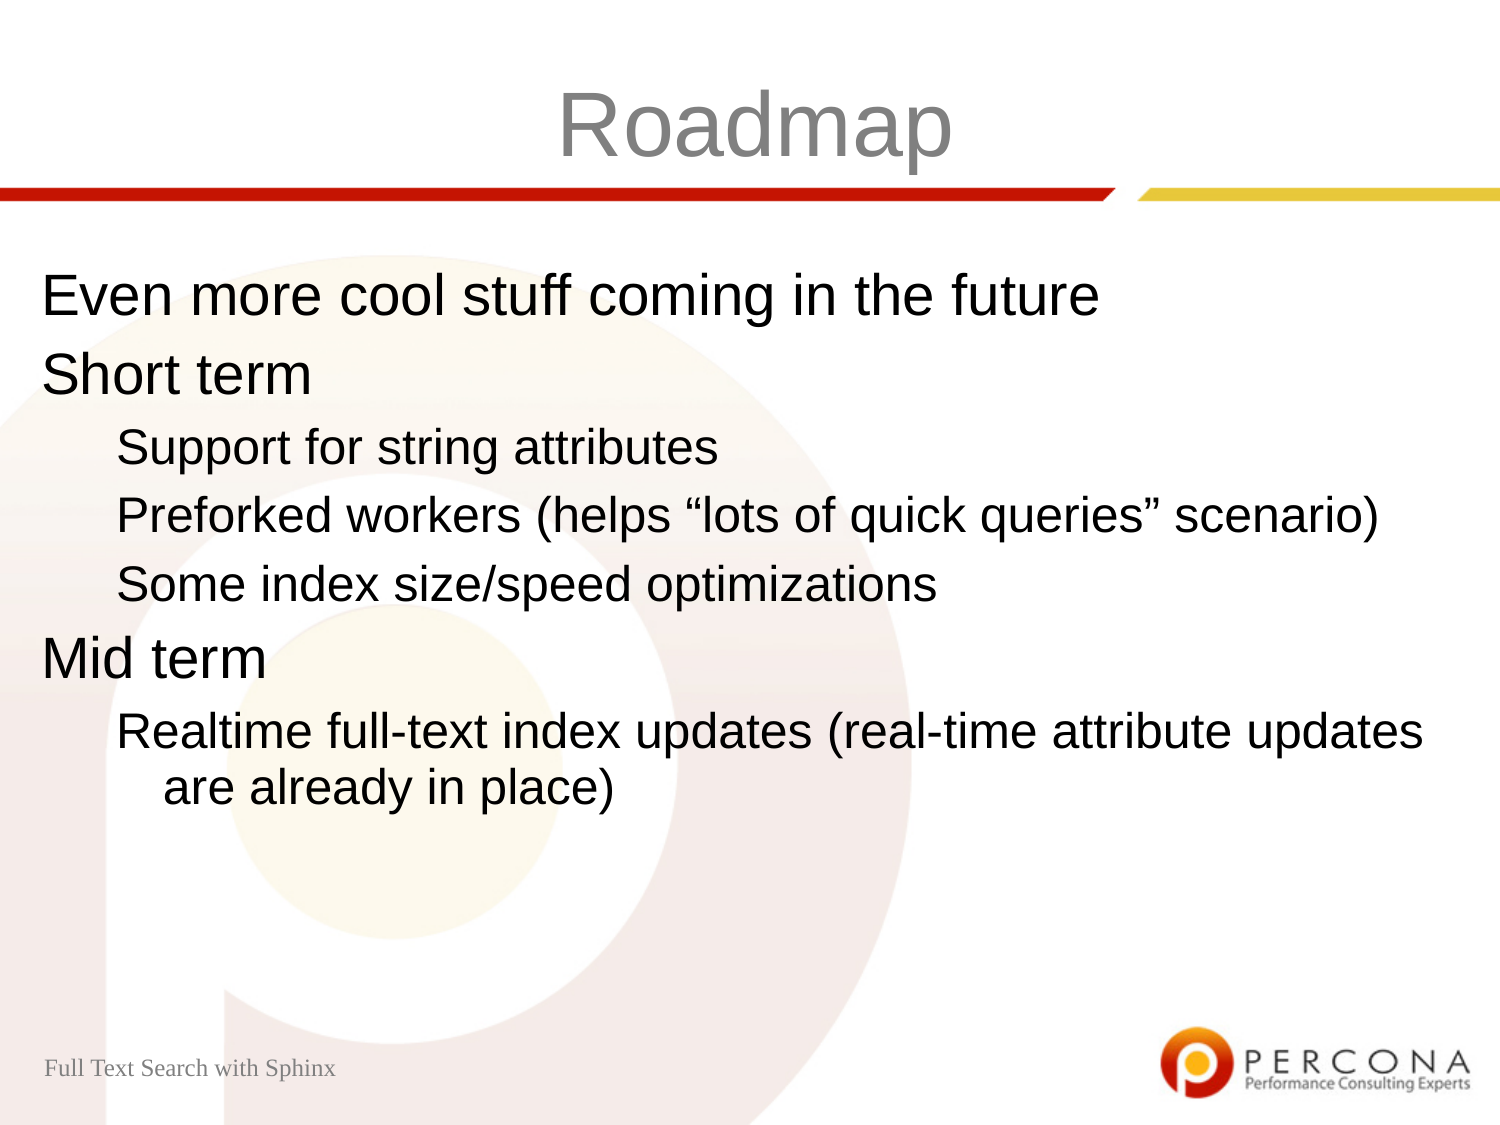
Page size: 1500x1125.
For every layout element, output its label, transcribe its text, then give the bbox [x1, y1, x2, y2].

picture [0, 0, 1500, 1125]
list Even more cool stuff coming in the future Short term Support for string attributes Preforked workers (helps “lots of quick queries” scenario) Some index size/speed optimizations Mid term Realtime full-text index updates (real-time attribute updates are already in place) [41, 262, 1471, 991]
title Roadmap [41, 62, 1471, 187]
